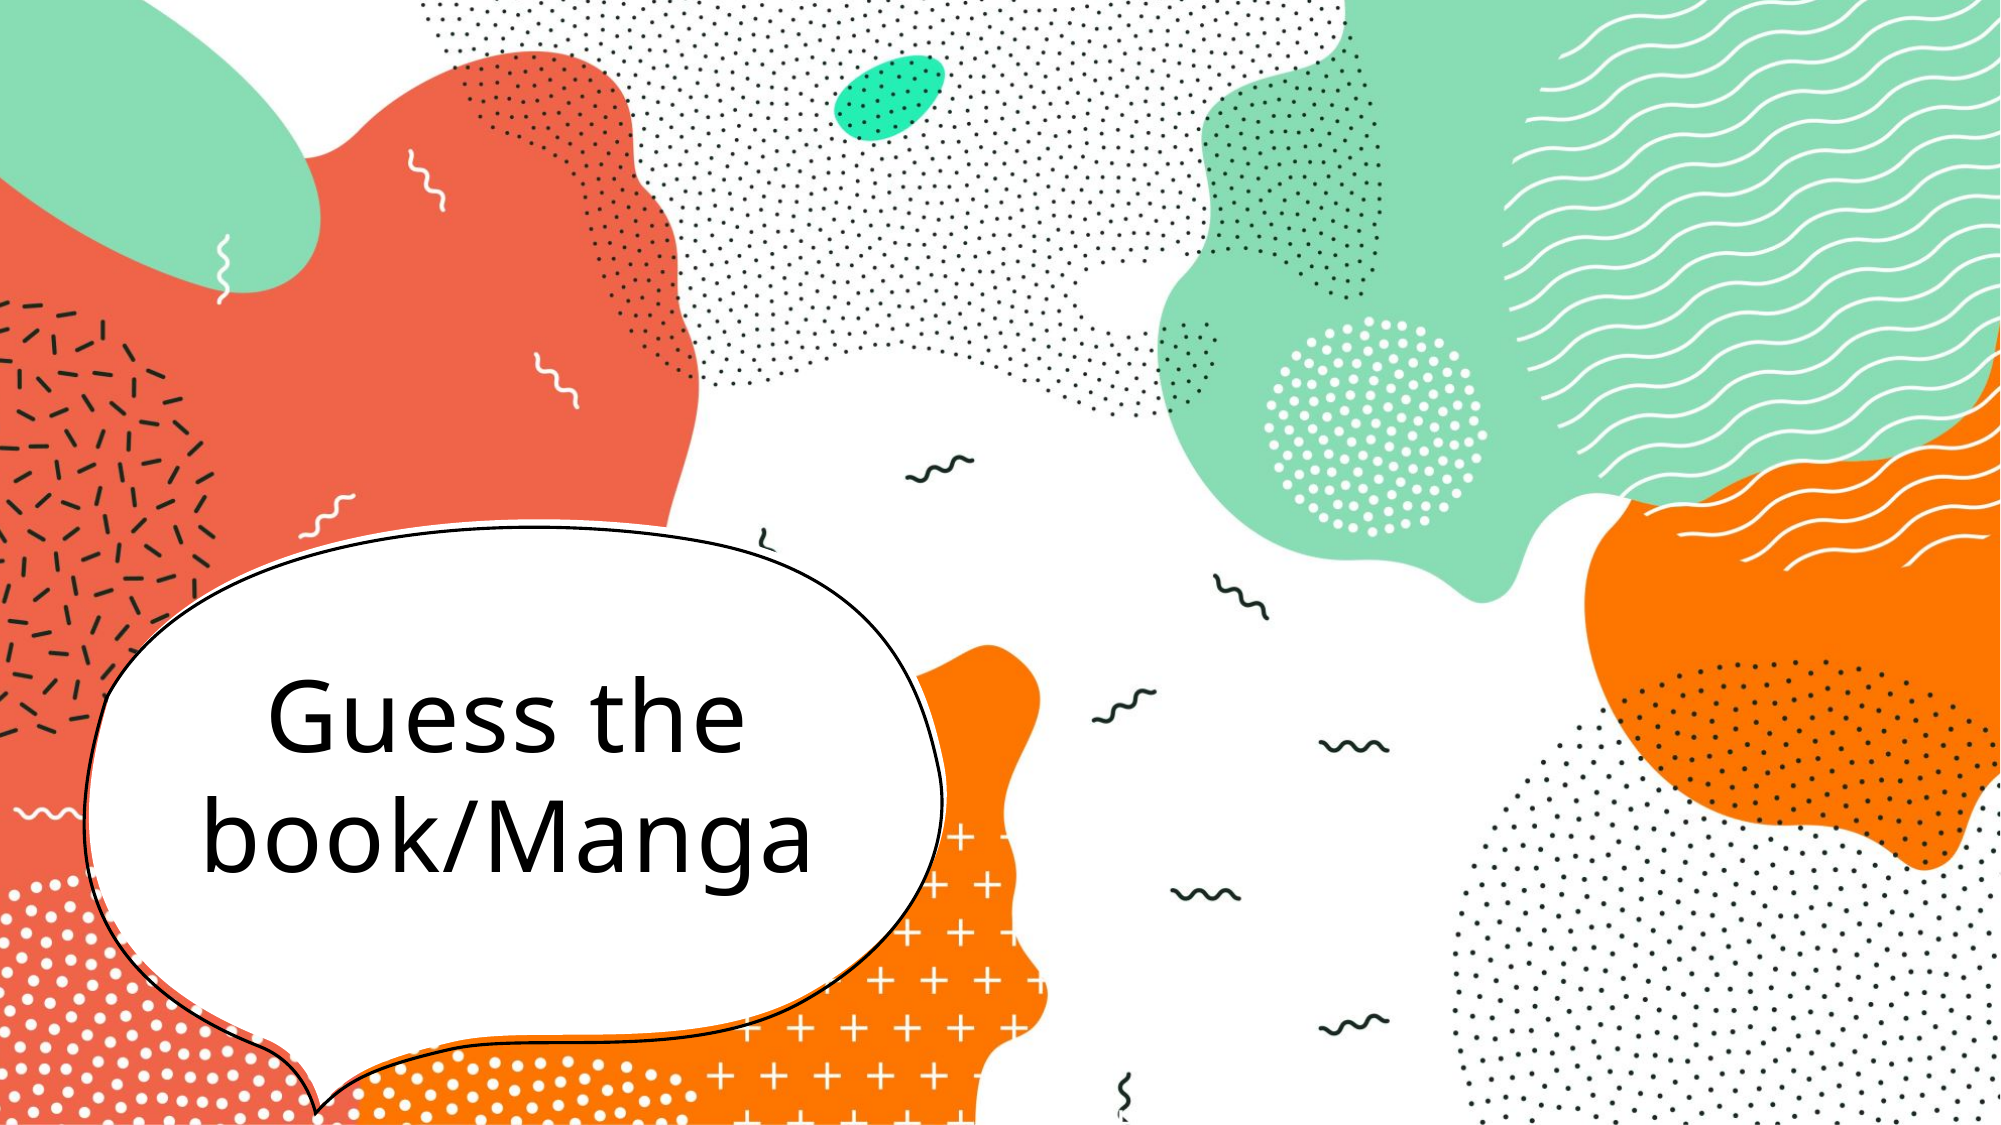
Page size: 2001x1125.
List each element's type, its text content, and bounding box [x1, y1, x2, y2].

picture [0, 0, 2000, 1125]
text_box [170, 529, 869, 627]
text_box [88, 634, 940, 1105]
title Guess the book/Manga [140, 627, 876, 908]
text_box [161, 519, 947, 849]
